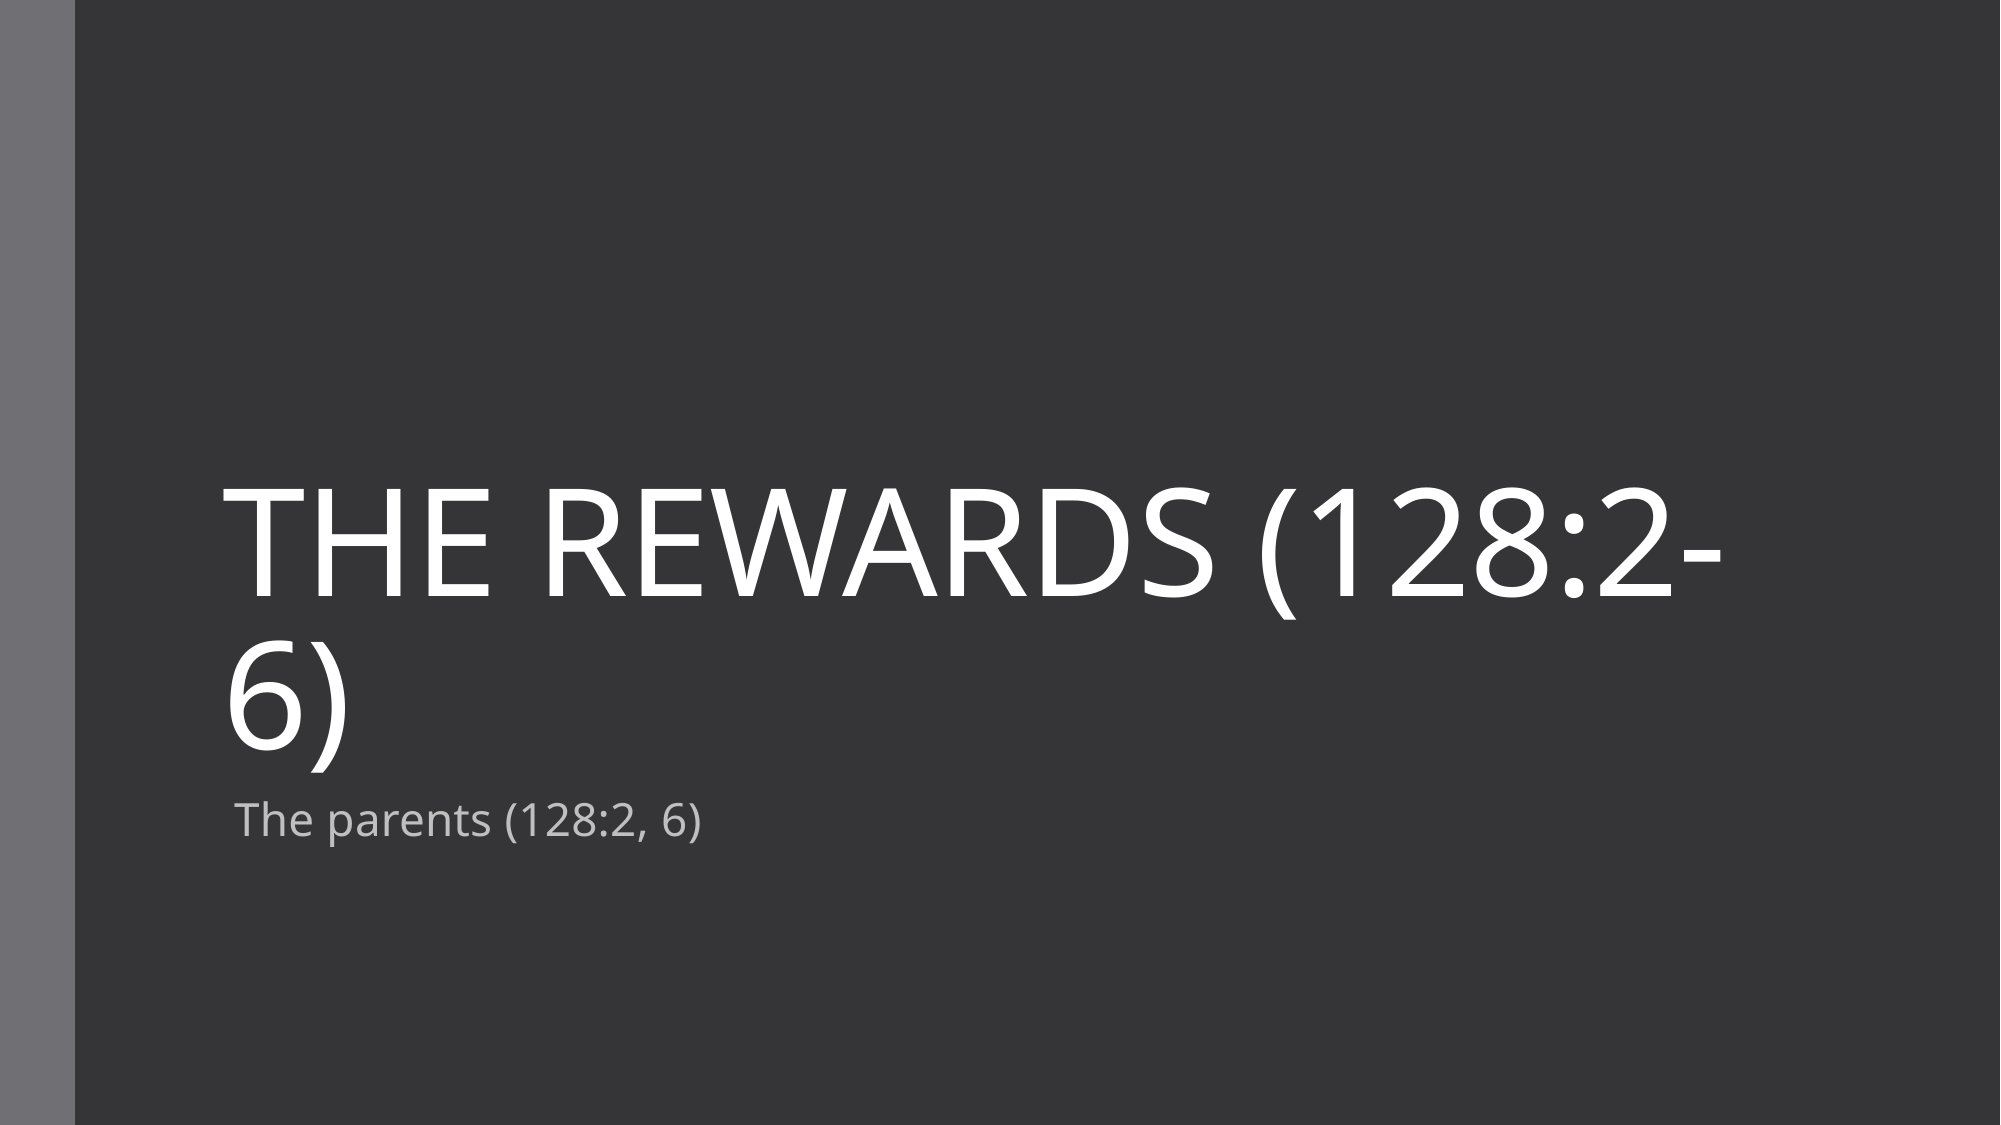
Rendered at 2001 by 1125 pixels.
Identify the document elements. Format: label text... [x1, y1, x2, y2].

subtitle The parents (128:2, 6) [206, 787, 1752, 1066]
title THE REWARDS (128:2-6) [206, 124, 1752, 787]
